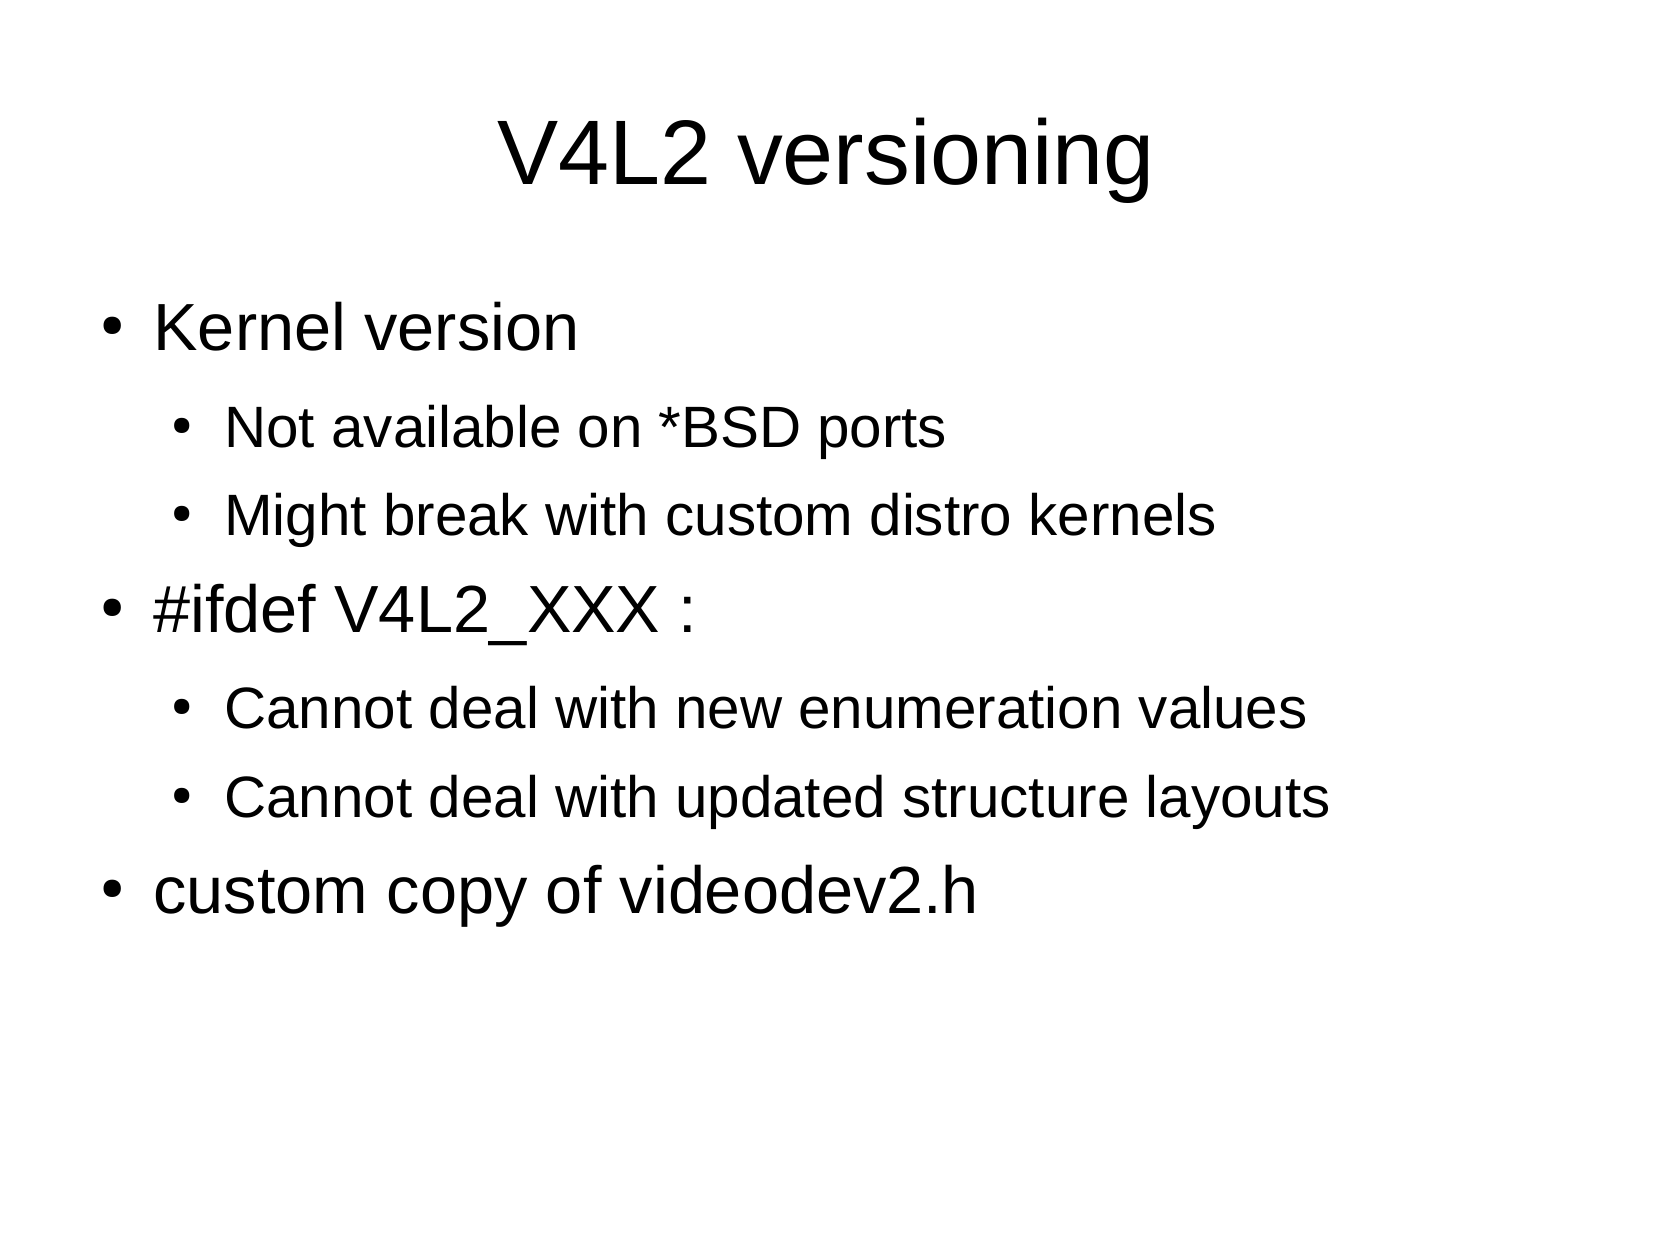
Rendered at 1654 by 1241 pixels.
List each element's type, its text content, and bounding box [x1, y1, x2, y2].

list Kernel version Not available on *BSD ports Might break with custom distro kernels #ifdef V4L2_XXX : Cannot deal with new enumeration values Cannot deal with updated structure layouts custom copy of videodev2.h [82, 290, 1571, 1109]
title V4L2 versioning [82, 56, 1571, 250]
